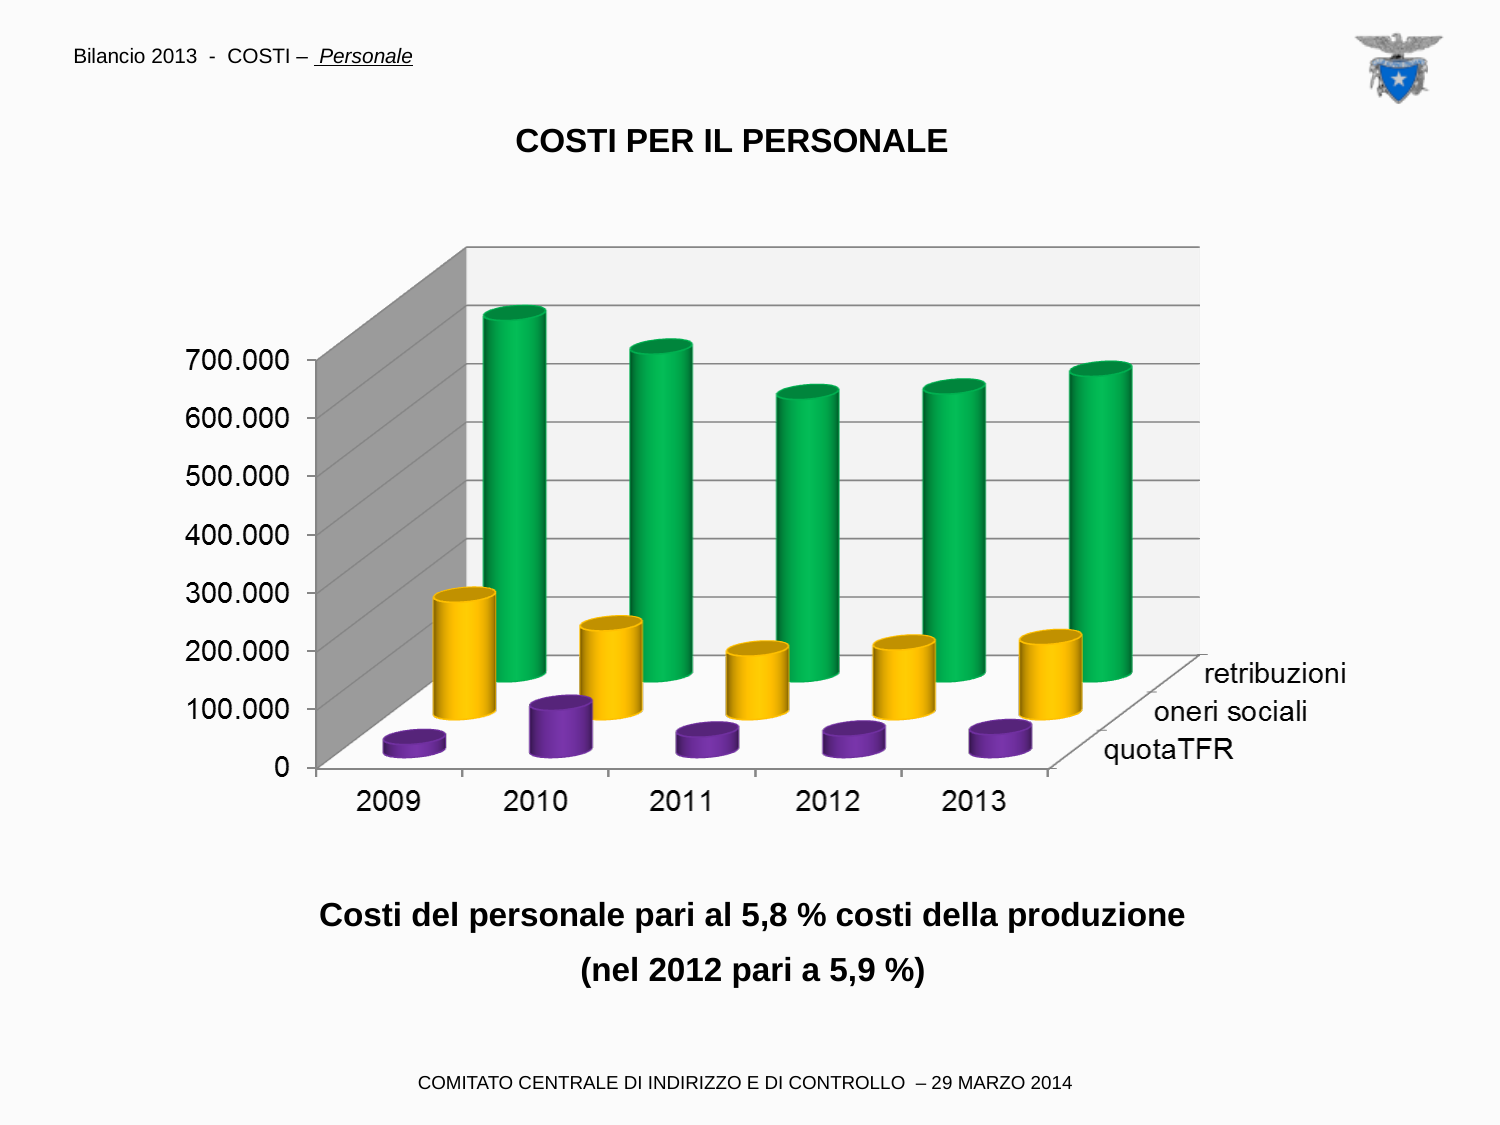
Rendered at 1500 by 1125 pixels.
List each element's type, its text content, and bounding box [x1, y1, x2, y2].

picture [170, 158, 1403, 896]
text_box Costi del personale pari al 5,8 % costi della produzione (nel 2012 pari a 5,9 %) [141, 879, 1365, 1003]
text_box COSTI PER IL PERSONALE [159, 111, 1306, 168]
chart [172, 159, 1404, 898]
text_box COMITATO CENTRALE DI INDIRIZZO E DI CONTROLLO – 29 MARZO 2014 [257, 1062, 1233, 1101]
picture [1352, 29, 1447, 112]
text_box Bilancio 2013 - COSTI – Personale [58, 35, 504, 76]
